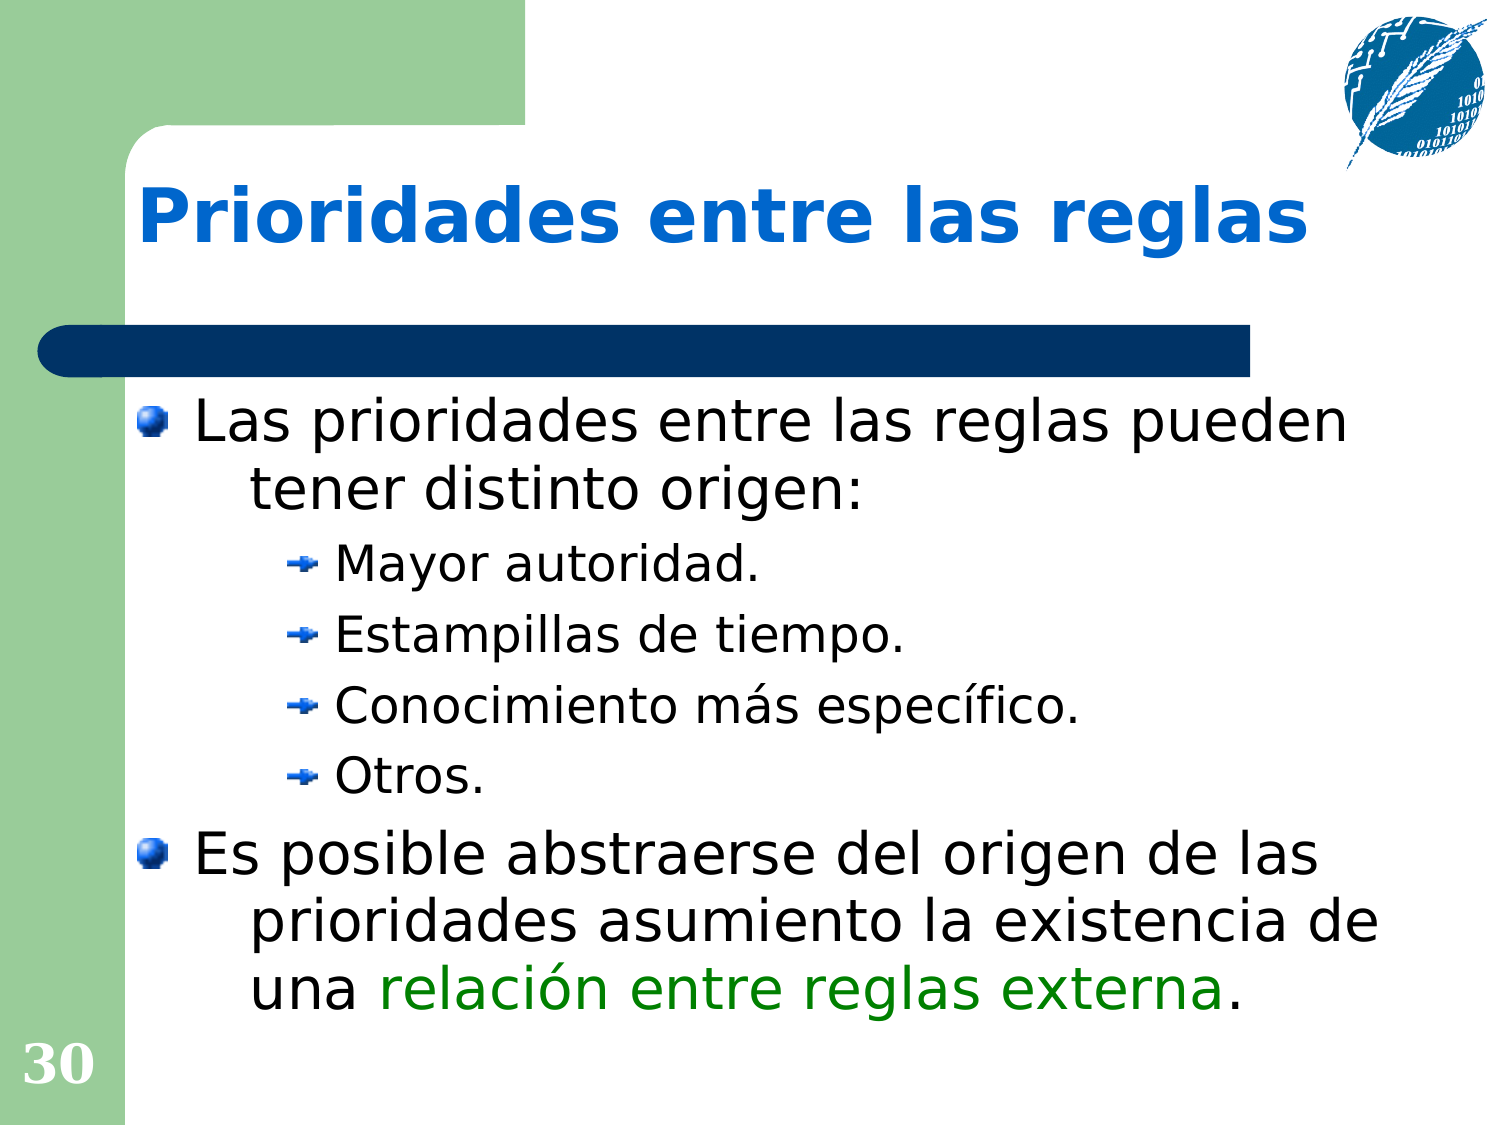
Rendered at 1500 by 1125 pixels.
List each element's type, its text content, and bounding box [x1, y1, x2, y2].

title Prioridades entre las reglas [136, 136, 1414, 301]
list Las prioridades entre las reglas pueden tener distinto origen: Mayor autoridad. Estampillas de tiempo. Conocimiento más específico. Otros. Es posible abstraerse del origen de las prioridades asumiento la existencia de una relación entre reglas externa. [137, 387, 1400, 1045]
picture [1427, 138, 1431, 148]
picture [1436, 127, 1450, 136]
picture [1433, 139, 1440, 147]
picture [1416, 140, 1425, 149]
picture [1341, 15, 1487, 172]
